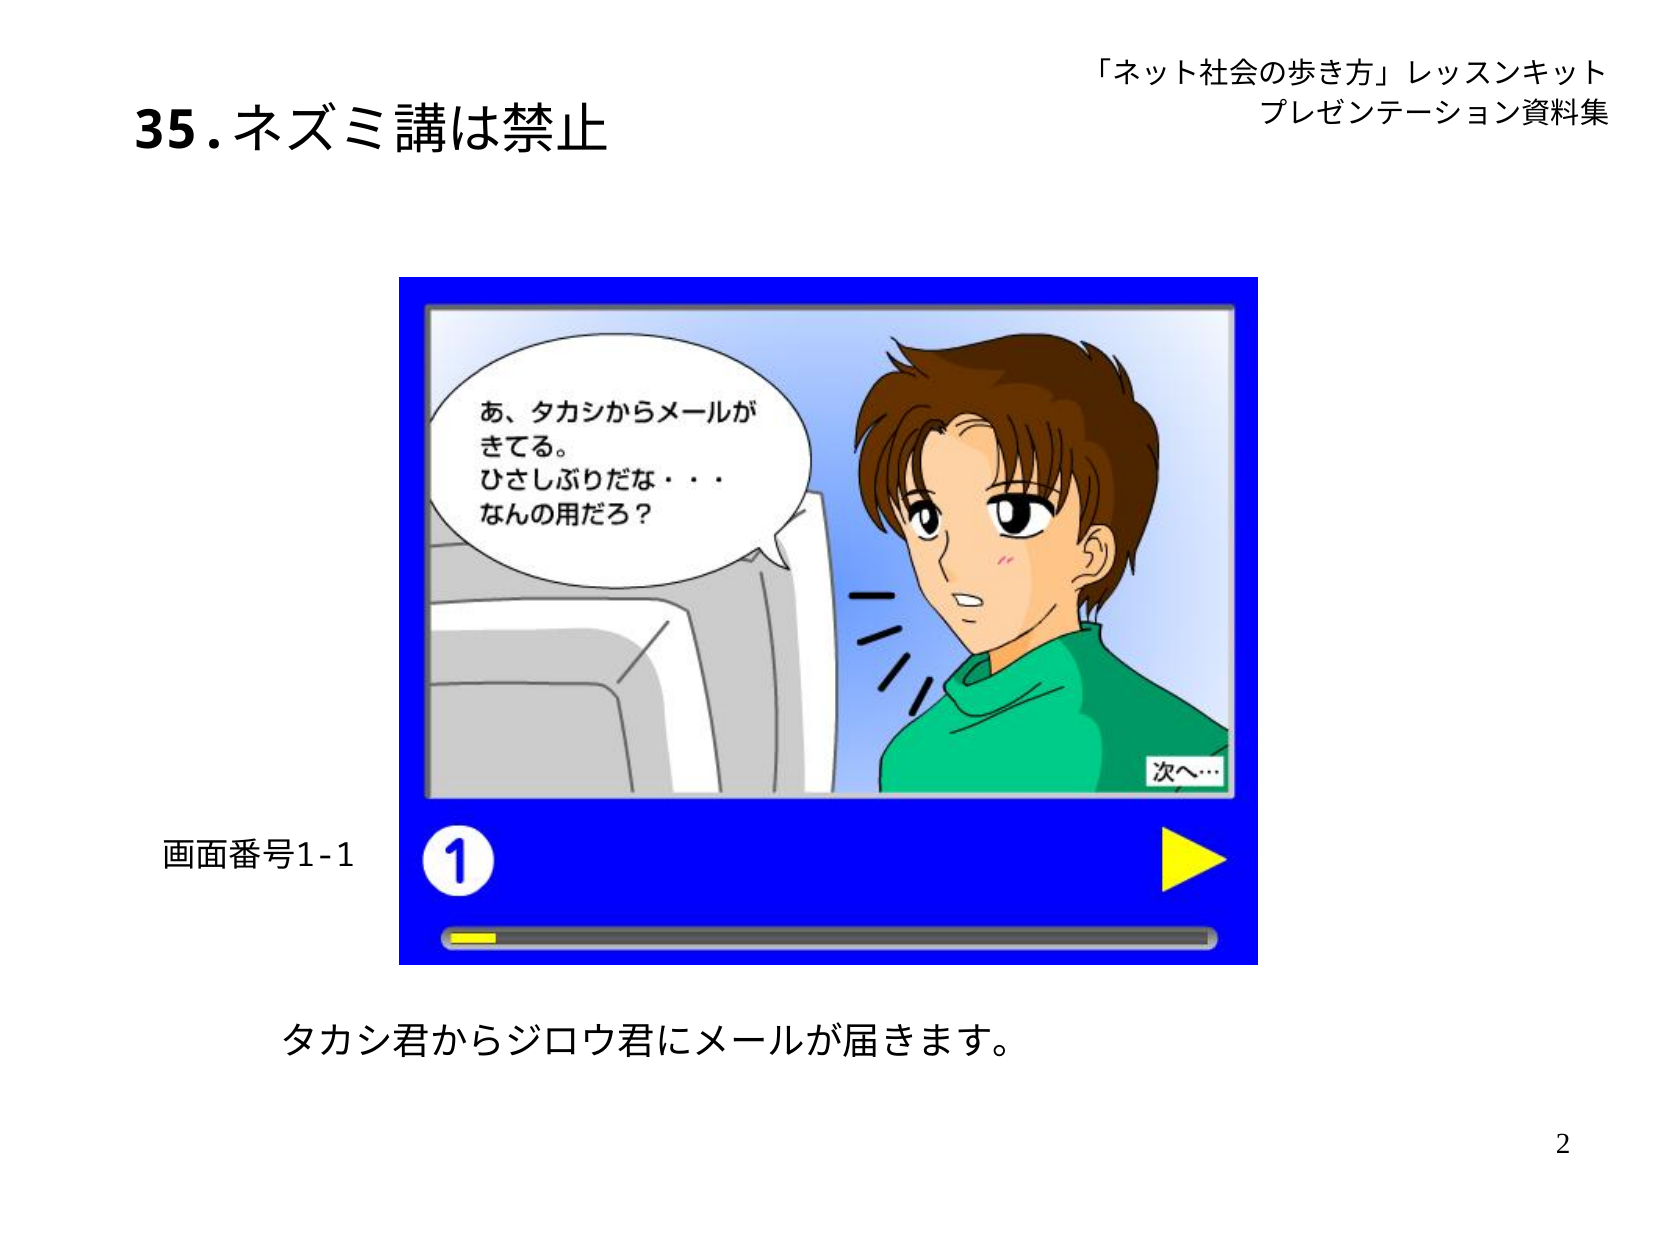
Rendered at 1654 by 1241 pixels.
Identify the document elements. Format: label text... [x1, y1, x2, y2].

text_box タカシ君からジロウ君にメールが届きます。 [265, 1003, 1447, 1074]
text_box 35.ネズミ講は禁止 [118, 88, 1241, 169]
text_box 画面番号1-1 [147, 826, 384, 882]
text_box 「ネット社会の歩き方」レッスンキット プレゼンテーション資料集 [1062, 44, 1625, 139]
picture [399, 277, 1258, 965]
